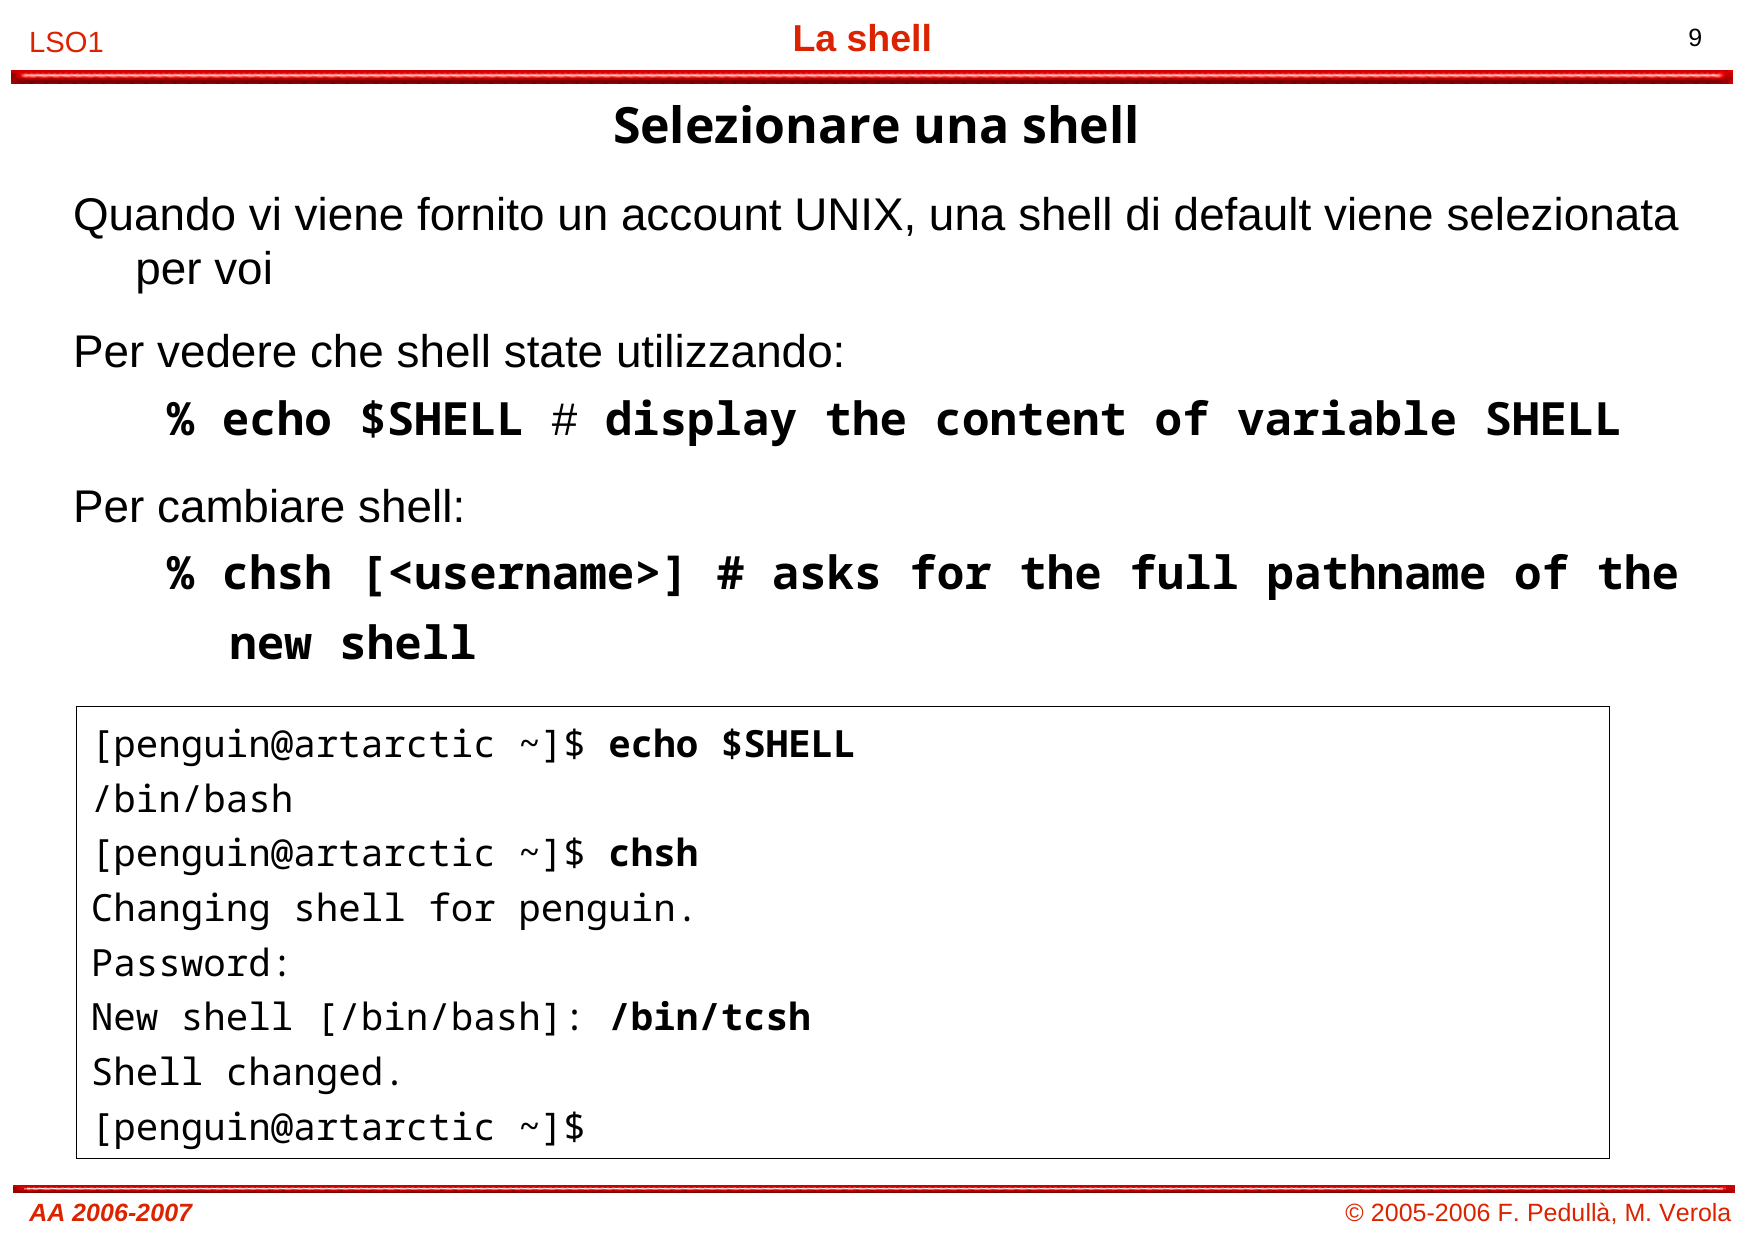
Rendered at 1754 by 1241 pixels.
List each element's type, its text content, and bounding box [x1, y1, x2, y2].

picture [11, 70, 570, 84]
list Quando vi viene fornito un account UNIX, una shell di default viene selezionata per voi Per vedere che shell state utilizzando: % echo $SHELL # display the content of variable SHELL Per cambiare shell: % chsh [<username>] # asks for the full pathname of the new shell [58, 177, 1696, 707]
title Selezionare una shell [570, 70, 1183, 177]
picture [13, 1185, 1735, 1193]
list [penguin@artarctic ~]$ echo $SHELL /bin/bash [penguin@artarctic ~]$ chsh Changing shell for penguin. Password: New shell [/bin/bash]: /bin/tcsh Shell changed. [penguin@artarctic ~]$ [76, 706, 1610, 1148]
picture [1183, 70, 1733, 84]
